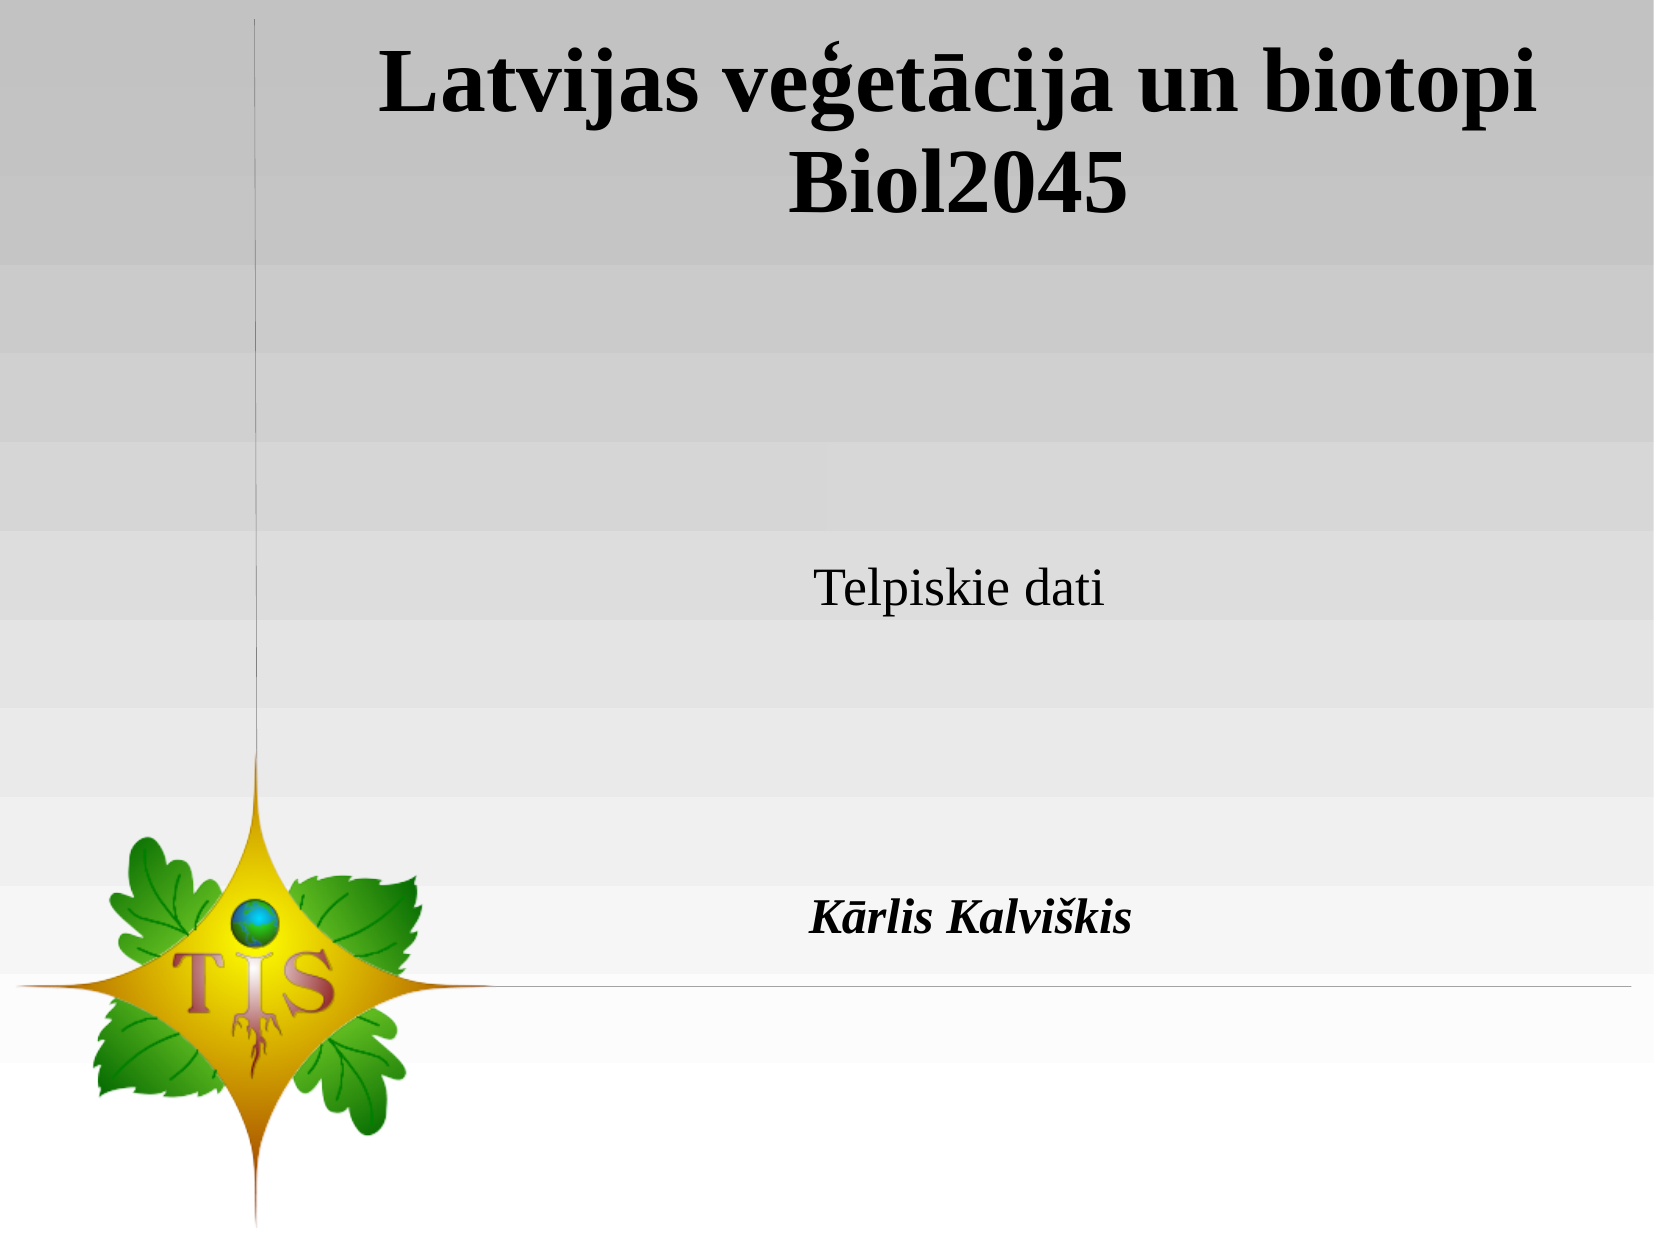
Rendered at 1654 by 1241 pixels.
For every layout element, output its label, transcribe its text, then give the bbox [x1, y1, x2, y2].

picture [0, 0, 1654, 1241]
title Telpiskie dati [295, 314, 1625, 861]
